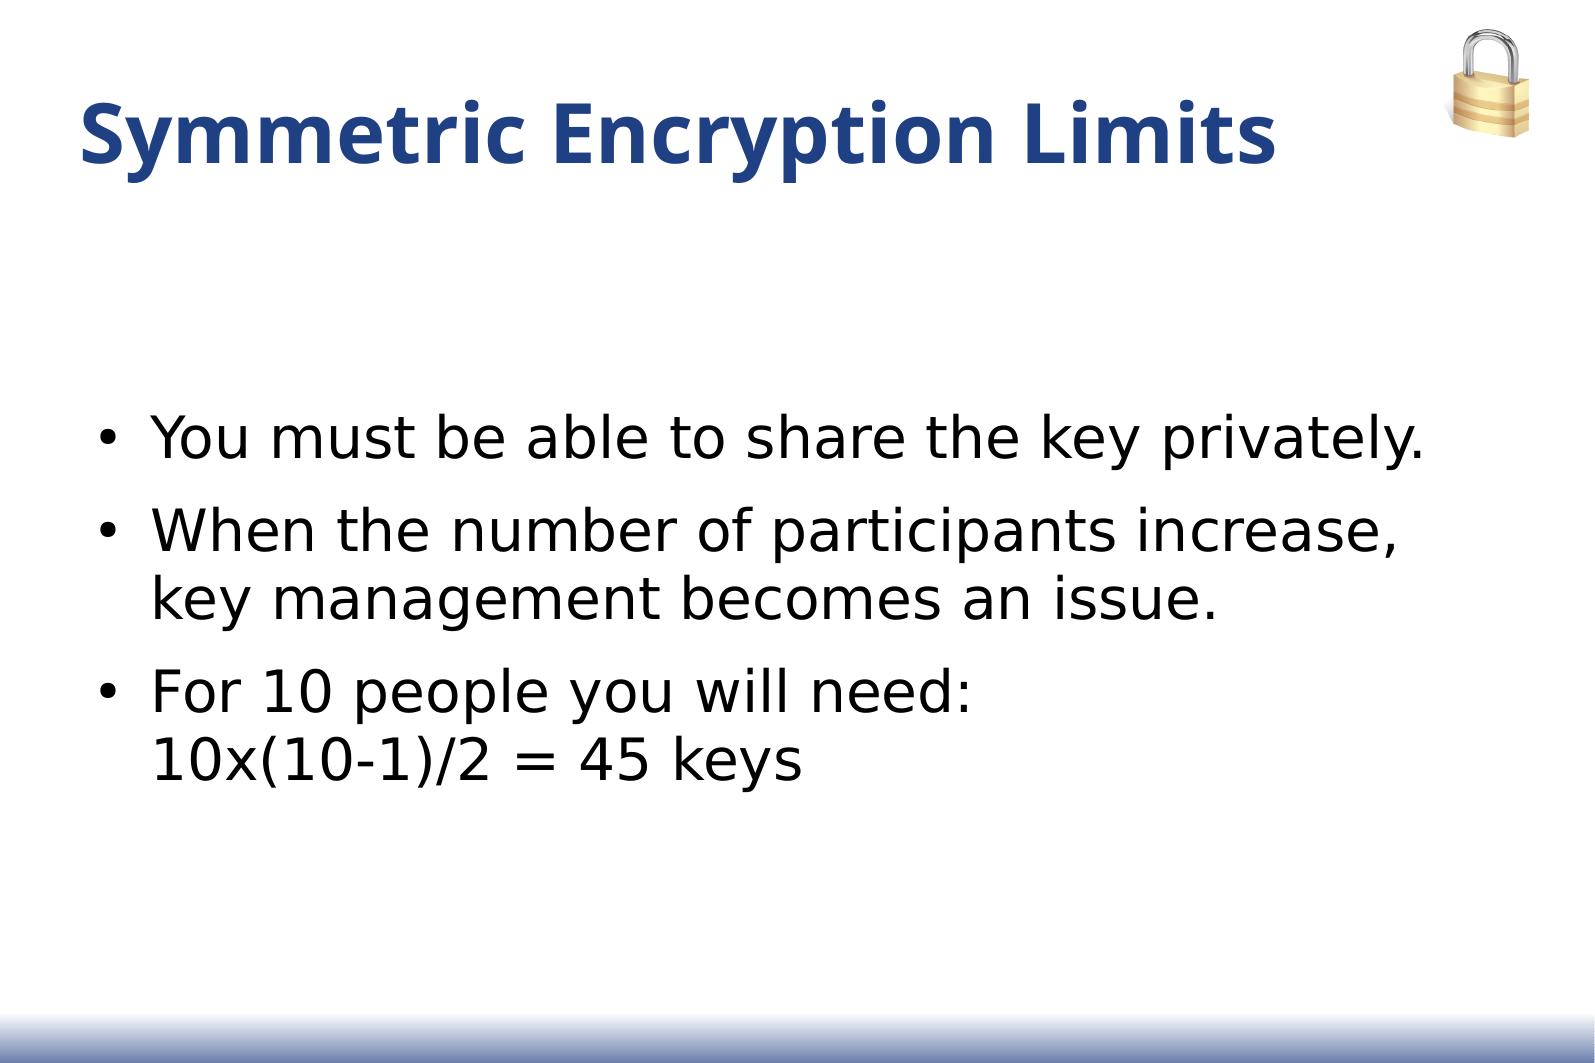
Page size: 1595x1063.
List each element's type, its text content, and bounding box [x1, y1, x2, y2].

picture [1423, 25, 1555, 142]
title Symmetric Encryption Limits [79, 42, 1515, 220]
list You must be able to share the key privately. When the number of participants increase, key management becomes an issue. For 10 people you will need: 10x(10-1)/2 = 45 keys [79, 248, 1515, 951]
